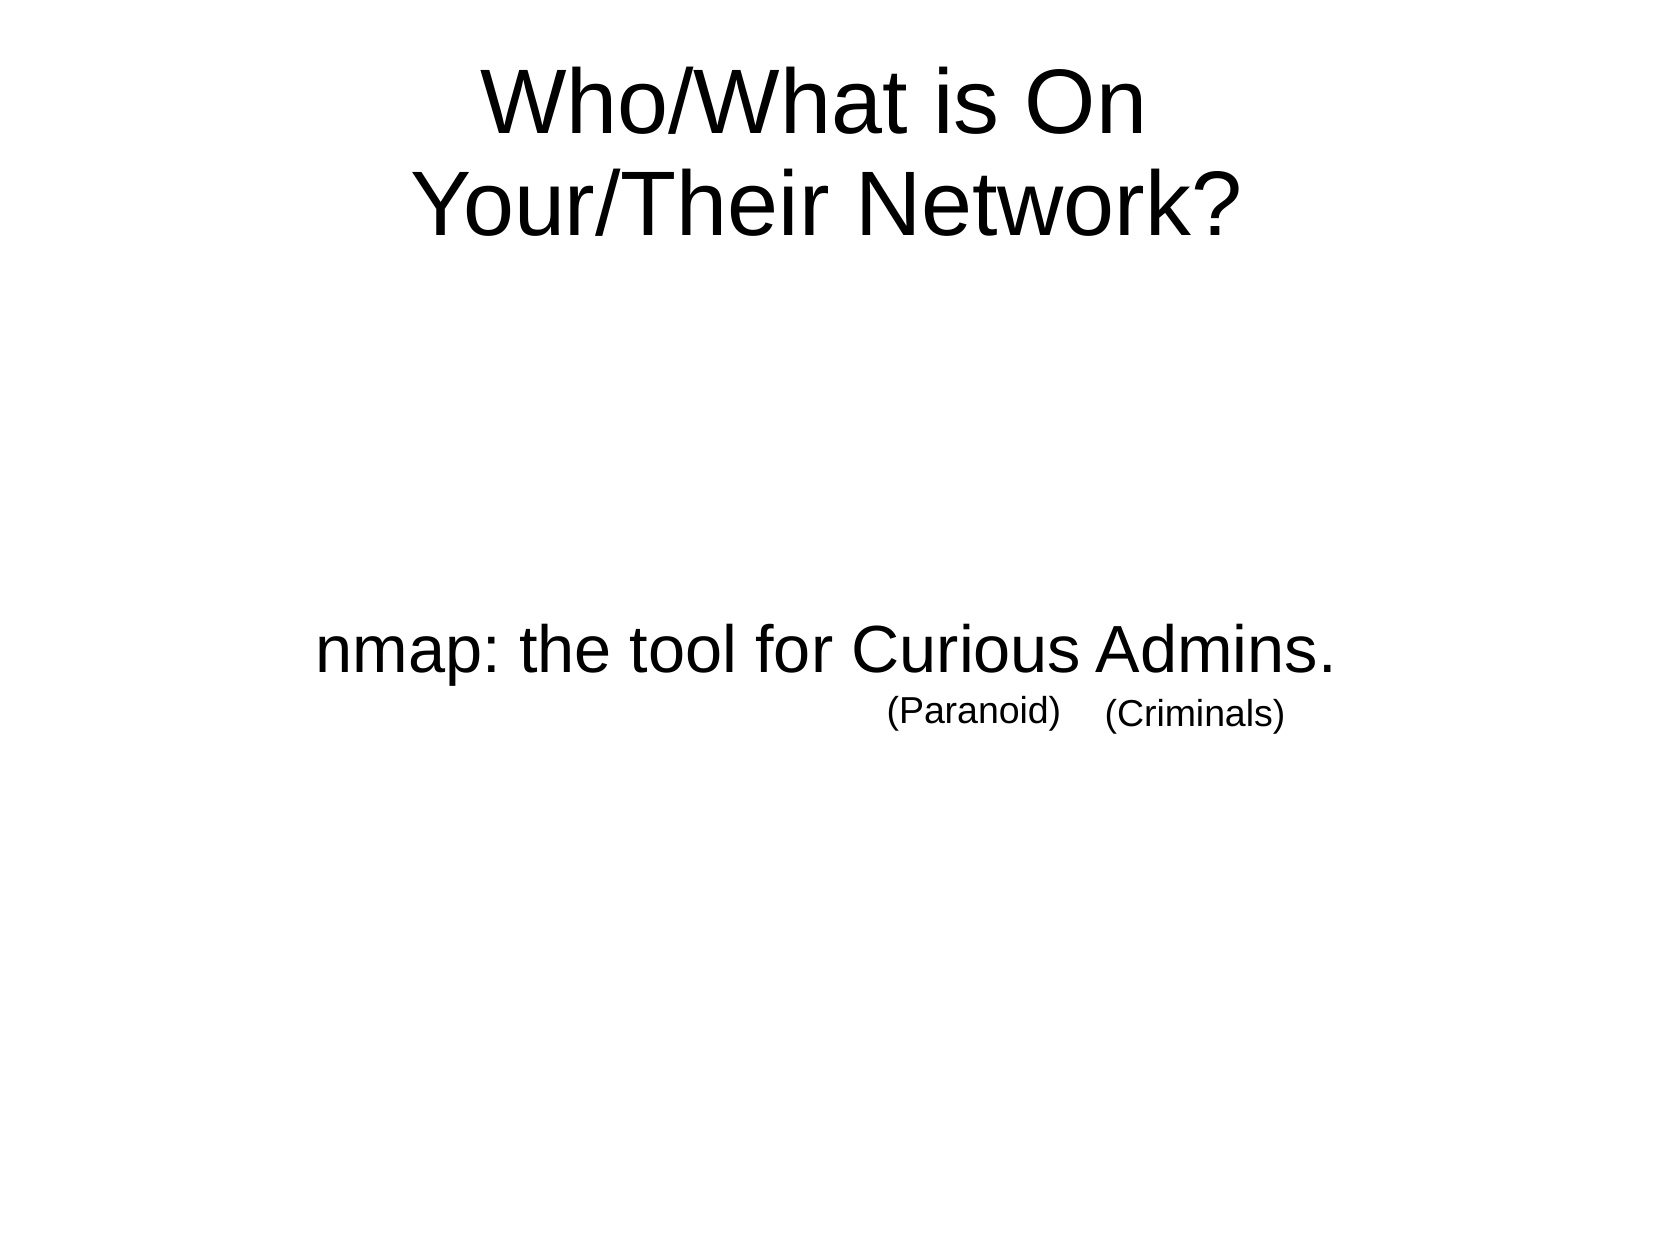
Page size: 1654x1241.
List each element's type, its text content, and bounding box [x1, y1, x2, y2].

subtitle nmap: the tool for Curious Admins. [82, 290, 1571, 1010]
text_box (Paranoid) [871, 682, 1083, 781]
title Who/What is On Your/Their Network? [82, 49, 1571, 257]
text_box (Criminals) [1082, 685, 1308, 745]
